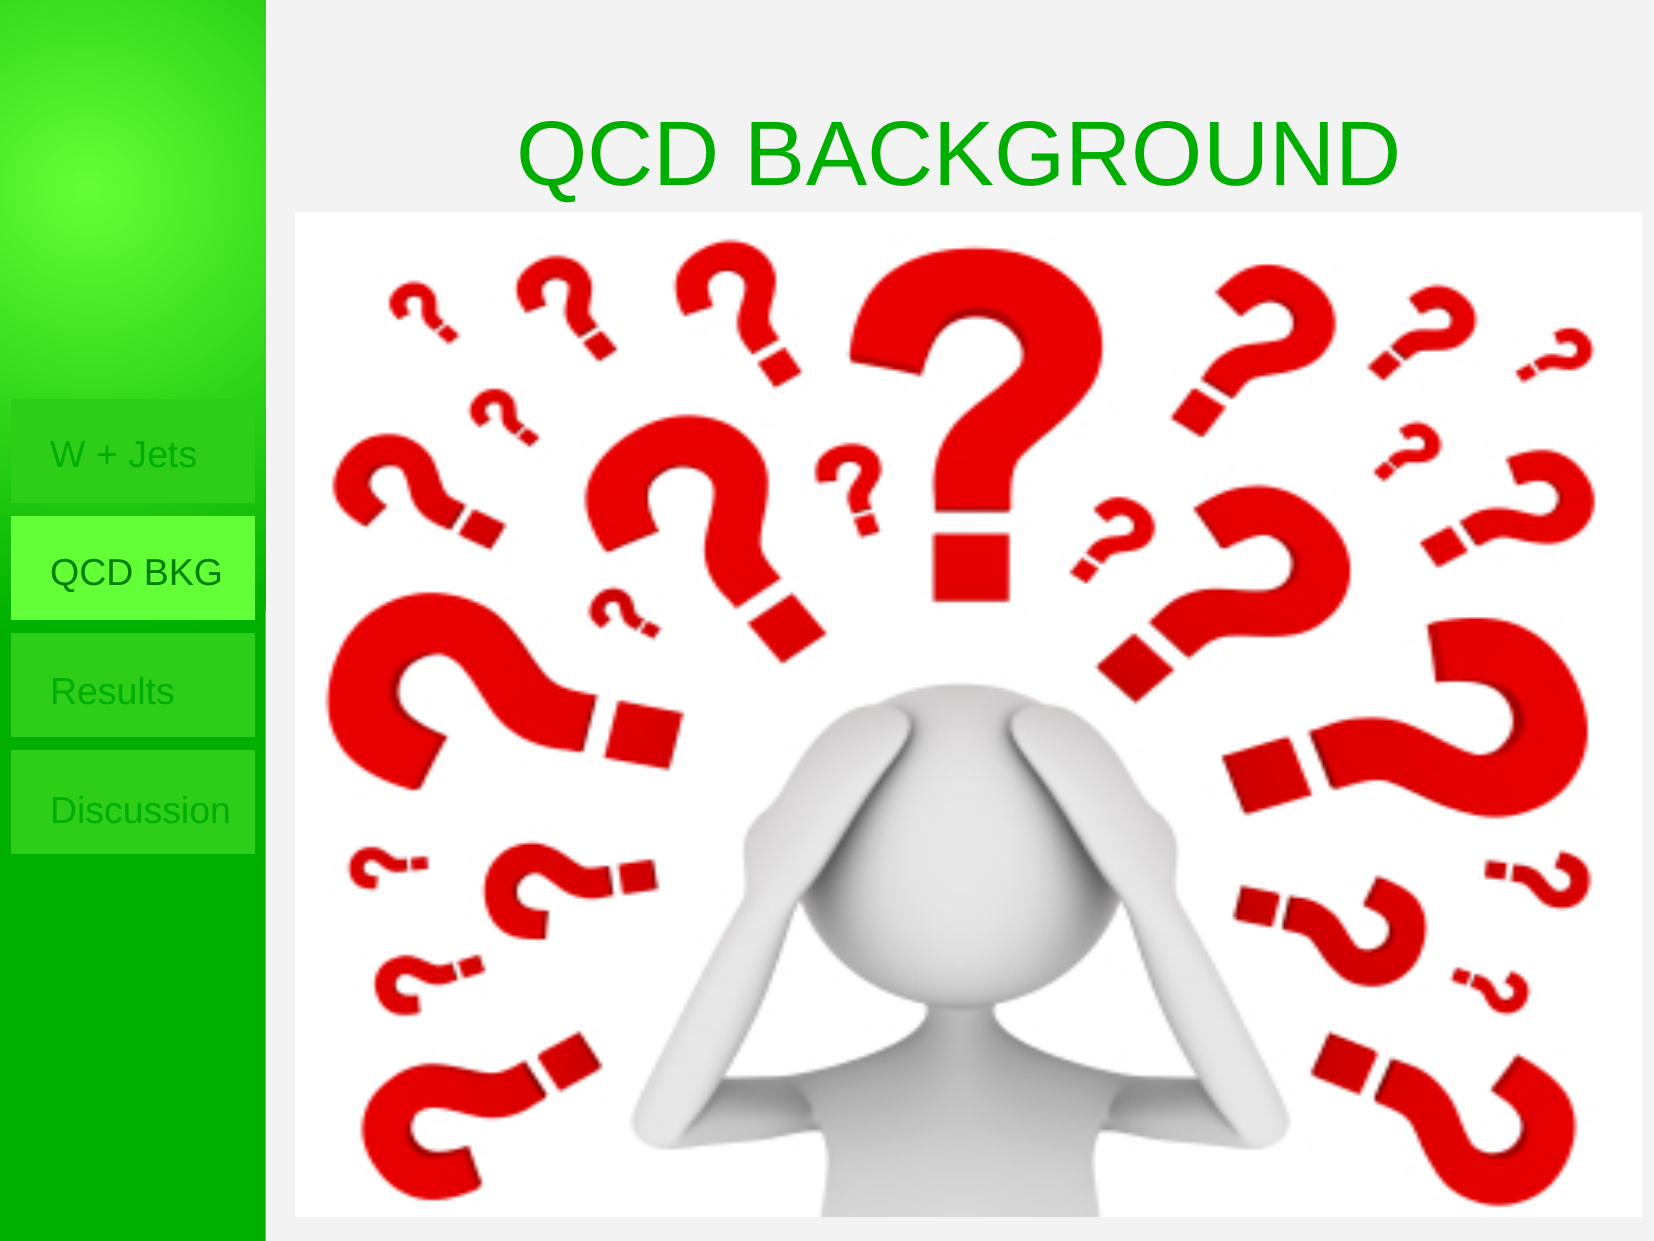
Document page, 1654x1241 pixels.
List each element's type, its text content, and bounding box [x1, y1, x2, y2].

text_box Discussion [35, 781, 292, 839]
text_box W + Jets [35, 425, 295, 483]
text_box QCD BKG [35, 544, 252, 602]
picture [295, 212, 1642, 1217]
title QCD BACKGROUND [307, 50, 1536, 212]
text_box Results [35, 663, 265, 720]
